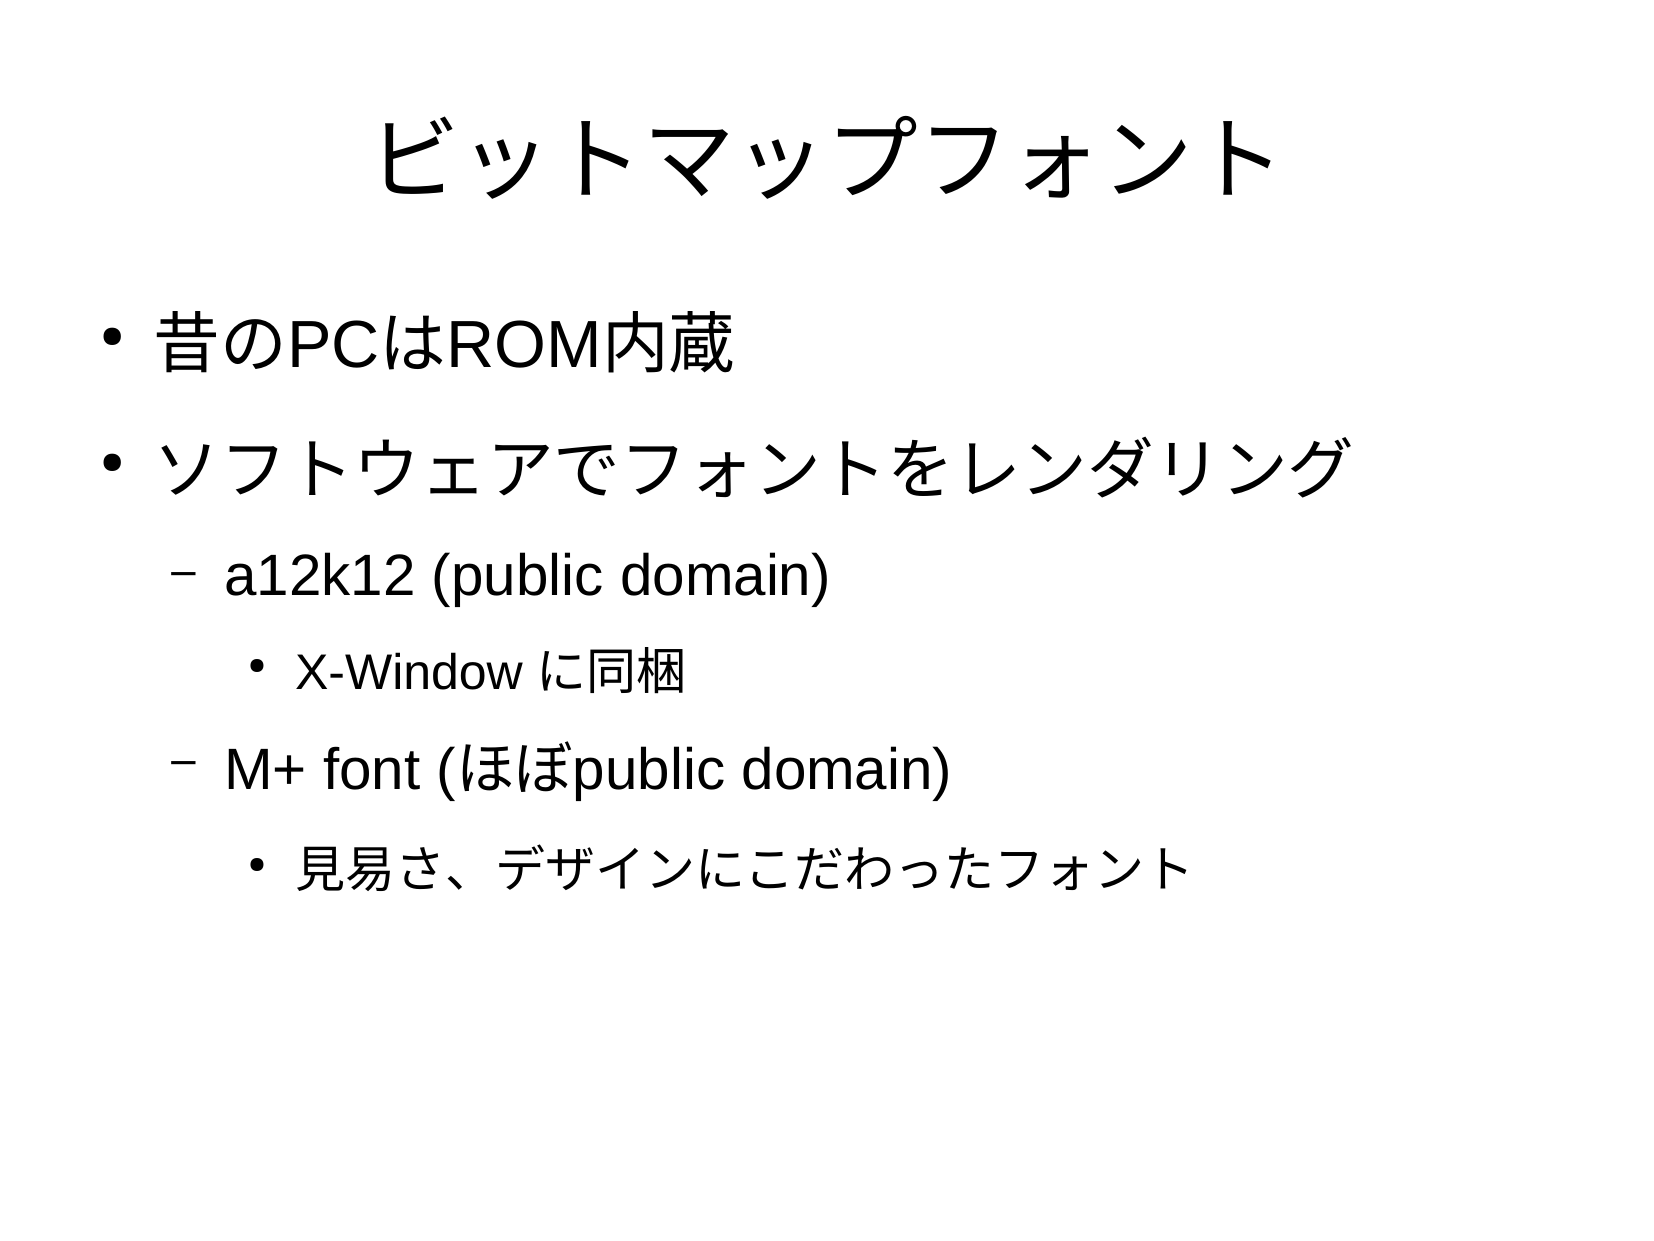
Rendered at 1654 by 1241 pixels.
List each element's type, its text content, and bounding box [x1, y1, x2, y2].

list 昔のPCはROM内蔵 ソフトウェアでフォントをレンダリング a12k12 (public domain) X-Window に同梱 M+ font (ほぼpublic domain) 見易さ、デザインにこだわったフォント [82, 290, 1538, 1010]
title ビットマップフォント [82, 49, 1571, 257]
